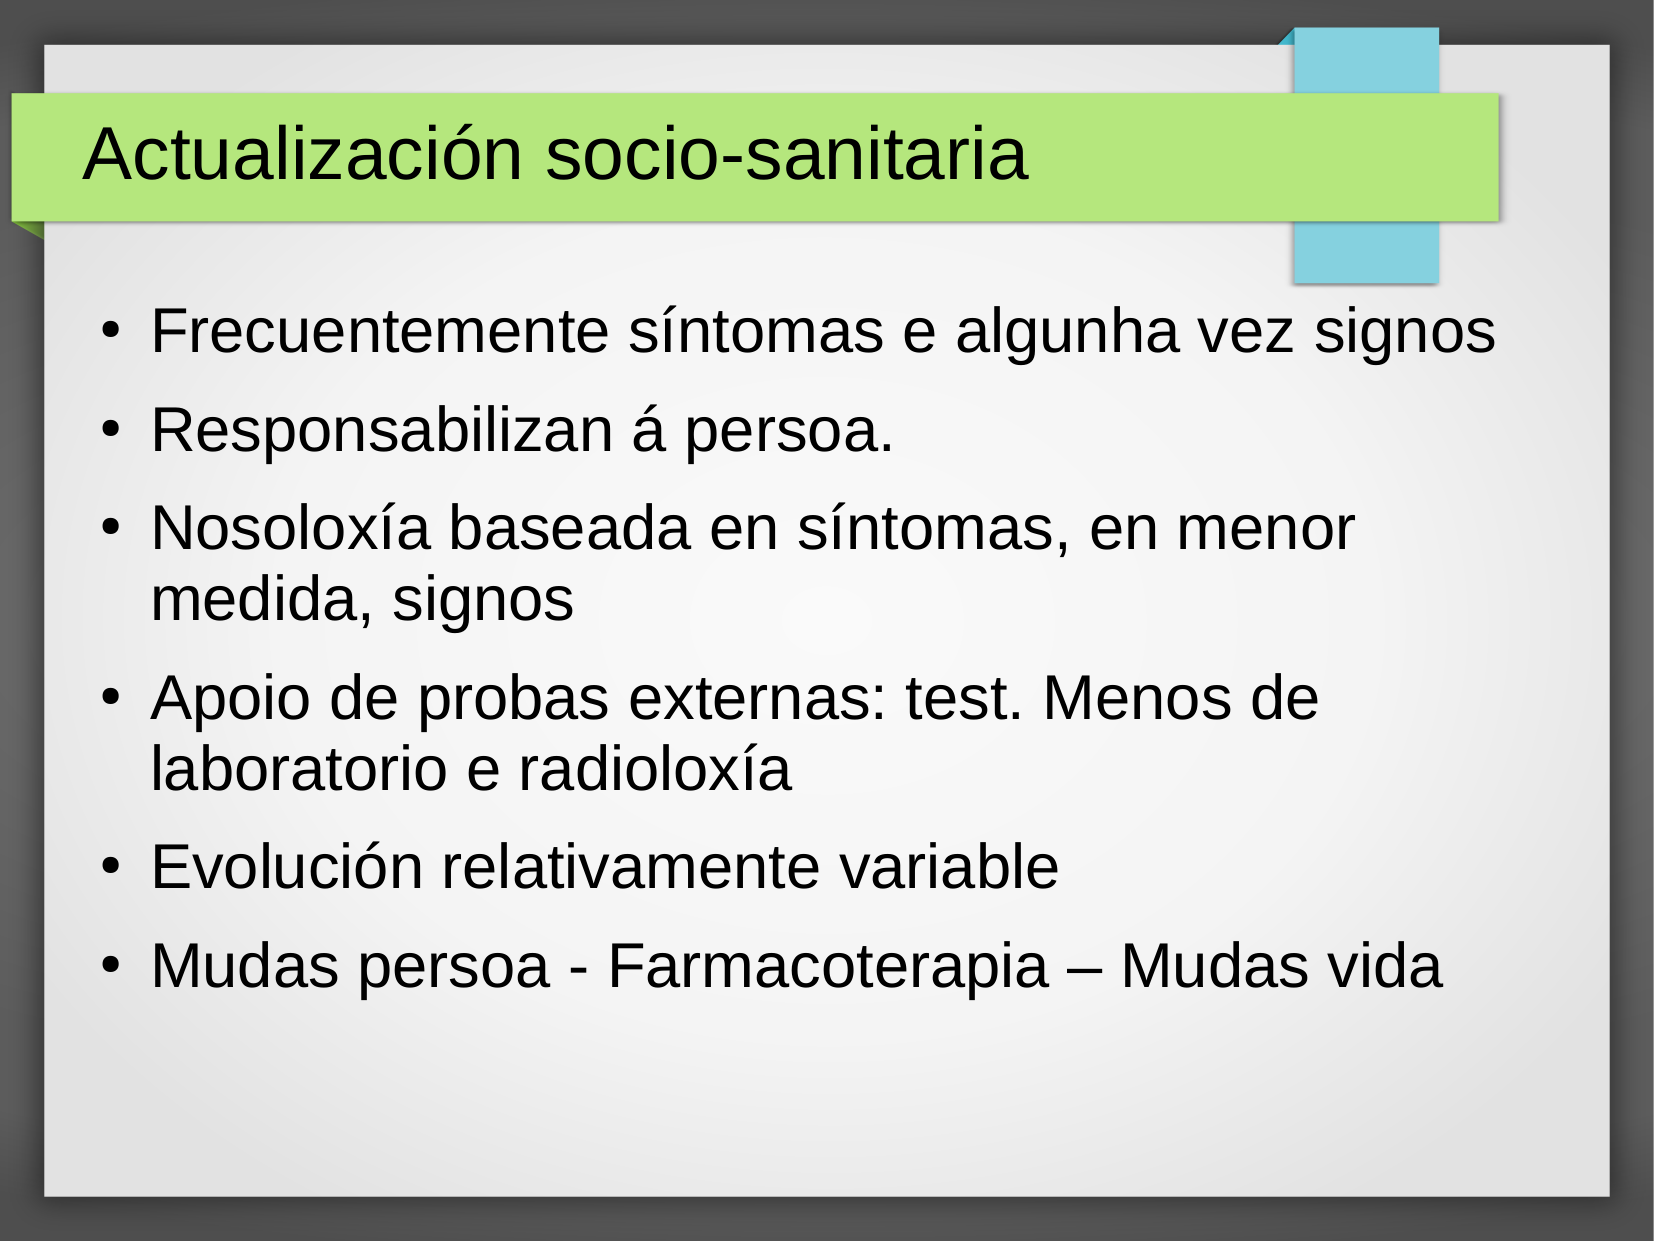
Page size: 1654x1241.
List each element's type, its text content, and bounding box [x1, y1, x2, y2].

title Actualización socio-sanitaria [82, 94, 1264, 213]
list Frecuentemente síntomas e algunha vez signos Responsabilizan á persoa. Nosoloxía baseada en síntomas, en menor medida, signos Apoio de probas externas: test. Menos de laboratorio e radioloxía Evolución relativamente variable Mudas persoa - Farmacoterapia – Mudas vida [82, 295, 1571, 1015]
picture [0, 0, 1654, 1241]
